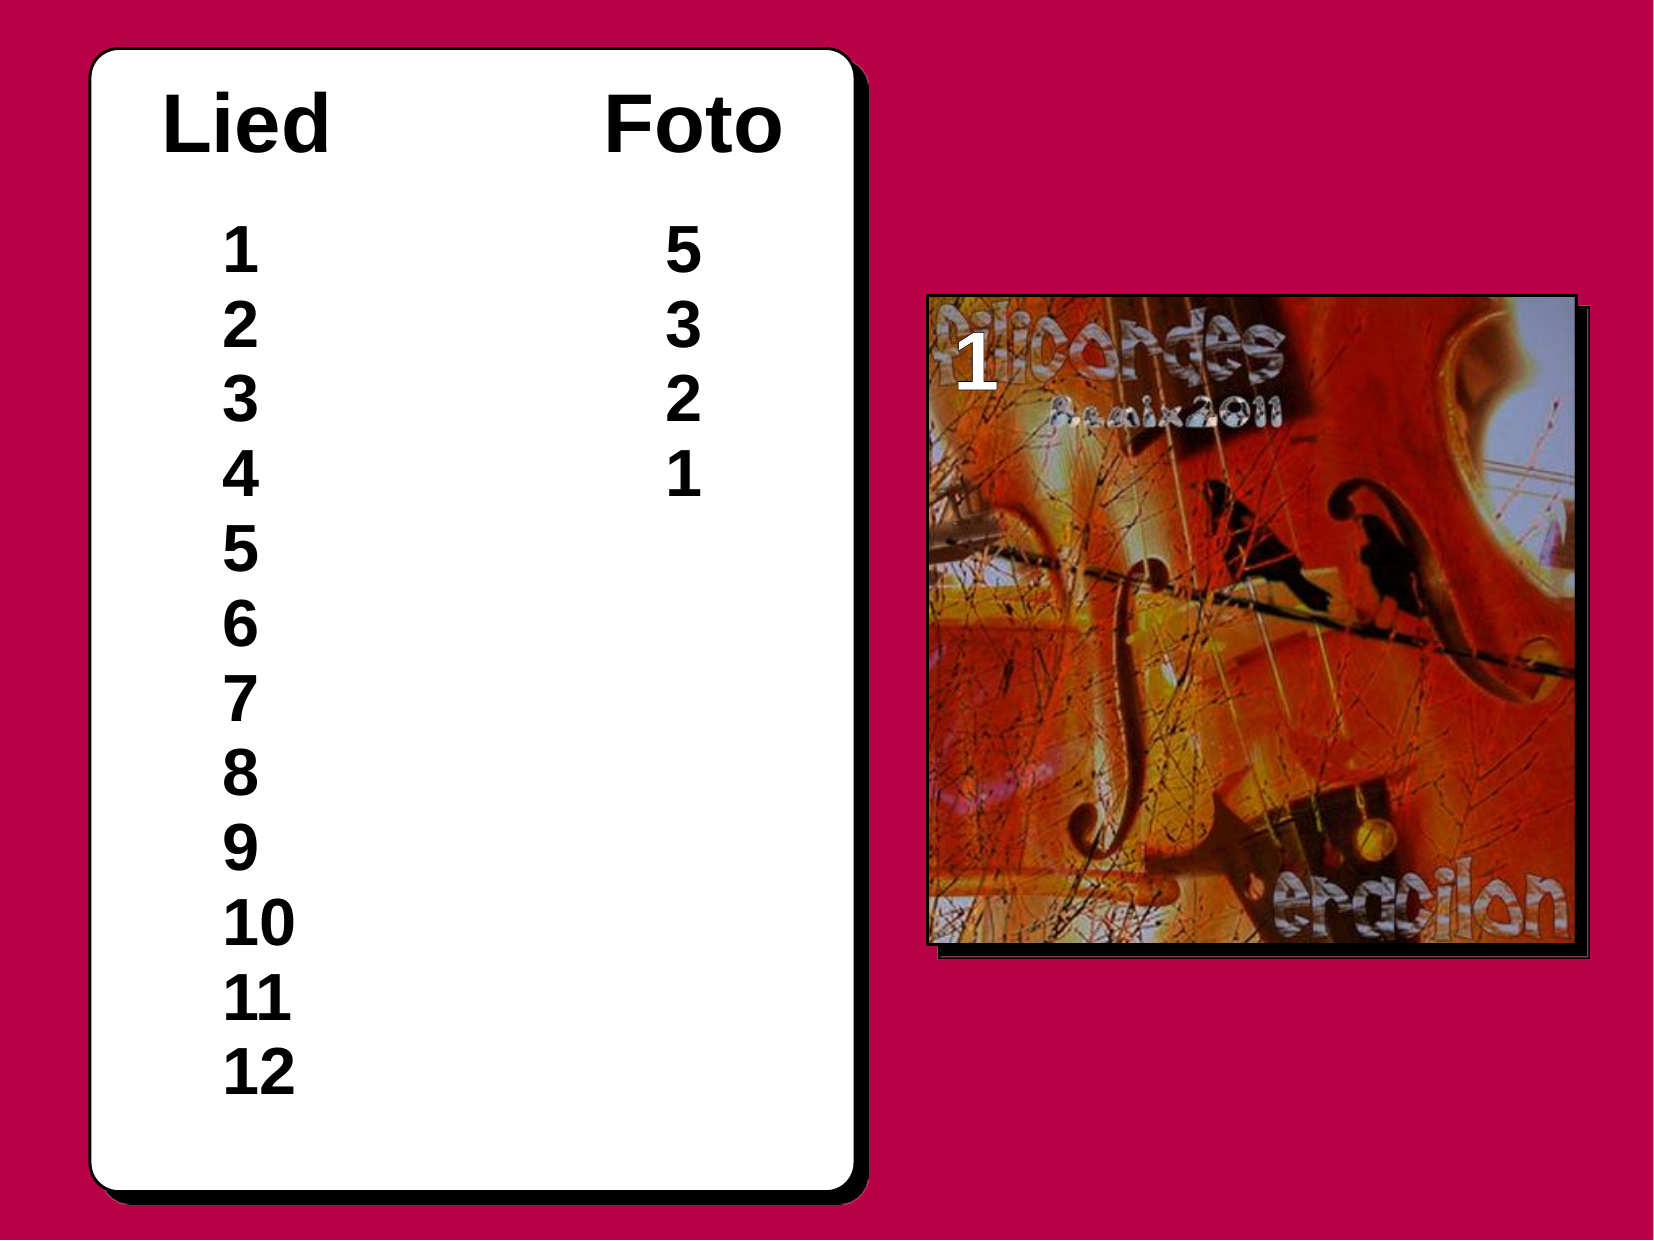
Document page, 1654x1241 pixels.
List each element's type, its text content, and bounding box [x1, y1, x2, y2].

text_box 1 [938, 307, 1021, 420]
text_box Lied Foto [134, 69, 810, 182]
picture [928, 296, 1576, 944]
text_box 1 5 2 3 3 2 4 1 5 6 7 8 9 10 11 12 [207, 204, 796, 1153]
text_box [89, 48, 856, 1192]
